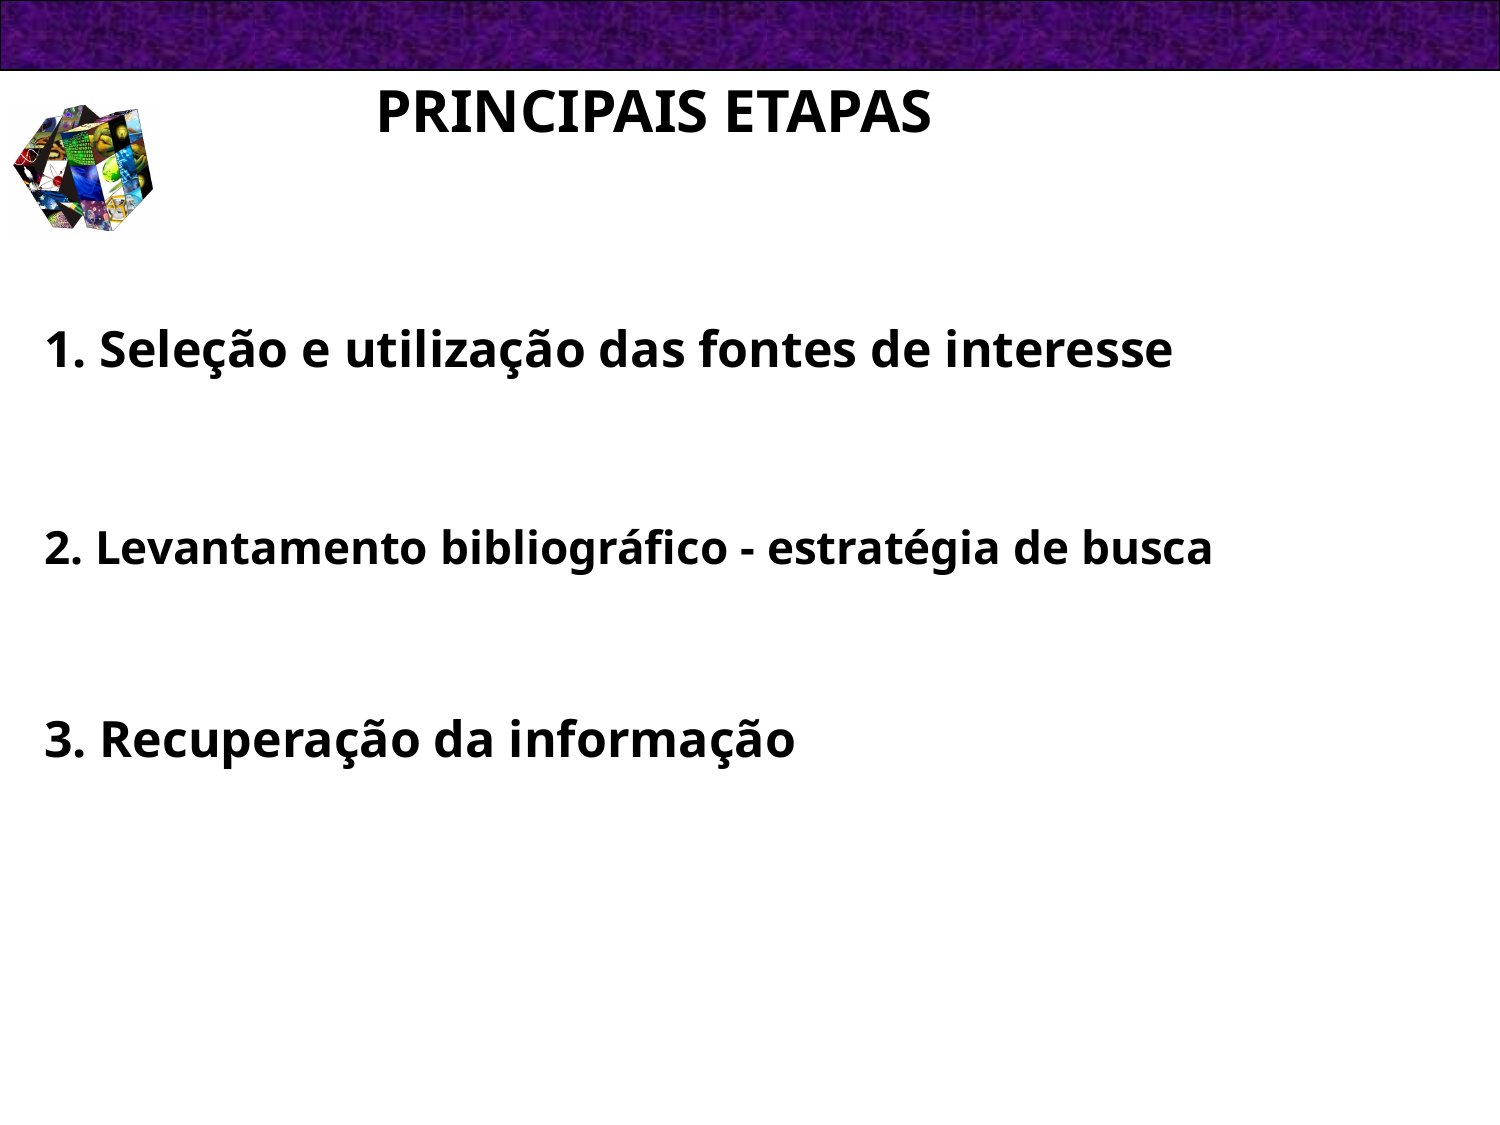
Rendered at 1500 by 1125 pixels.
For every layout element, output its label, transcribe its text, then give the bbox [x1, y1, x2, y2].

text_box PRINCIPAIS ETAPAS [360, 66, 1111, 152]
picture [1, 1, 1499, 69]
text_box 1. Seleção e utilização das fontes de interesse [29, 310, 1364, 385]
text_box 2. Levantamento bibliográfico - estratégia de busca [29, 510, 1500, 581]
text_box 3. Recuperação da informação [29, 699, 1176, 775]
